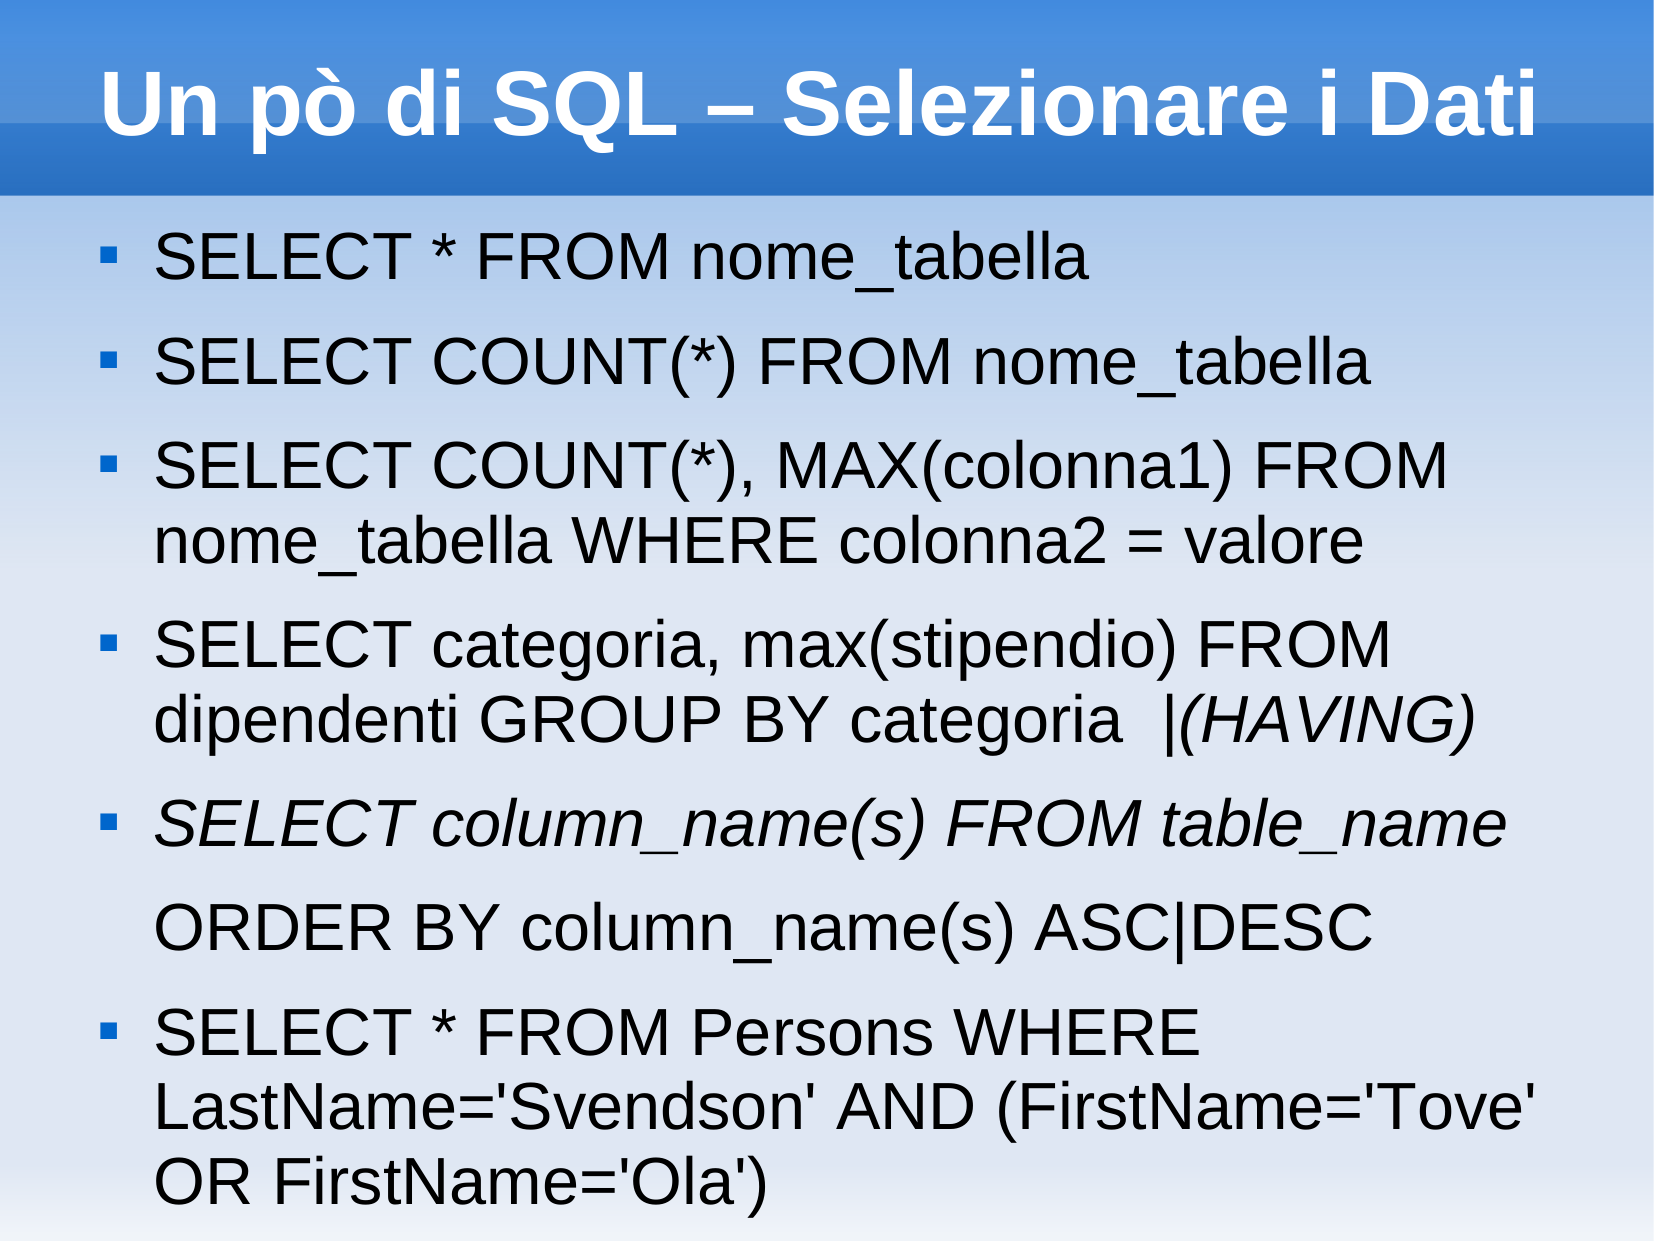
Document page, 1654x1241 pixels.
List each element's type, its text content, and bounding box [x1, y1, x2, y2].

list SELECT * FROM nome_tabella SELECT COUNT(*) FROM nome_tabella SELECT COUNT(*), MAX(colonna1) FROM nome_tabella WHERE colonna2 = valore SELECT categoria, max(stipendio) FROM dipendenti GROUP BY categoria |(HAVING) SELECT column_name(s) FROM table_name ORDER BY column_name(s) ASC|DESC SELECT * FROM Persons WHERE LastName='Svendson' AND (FirstName='Tove' OR FirstName='Ola') [82, 219, 1571, 1219]
picture [0, 0, 1654, 1241]
title Un pò di SQL – Selezionare i Dati [76, 7, 1565, 200]
